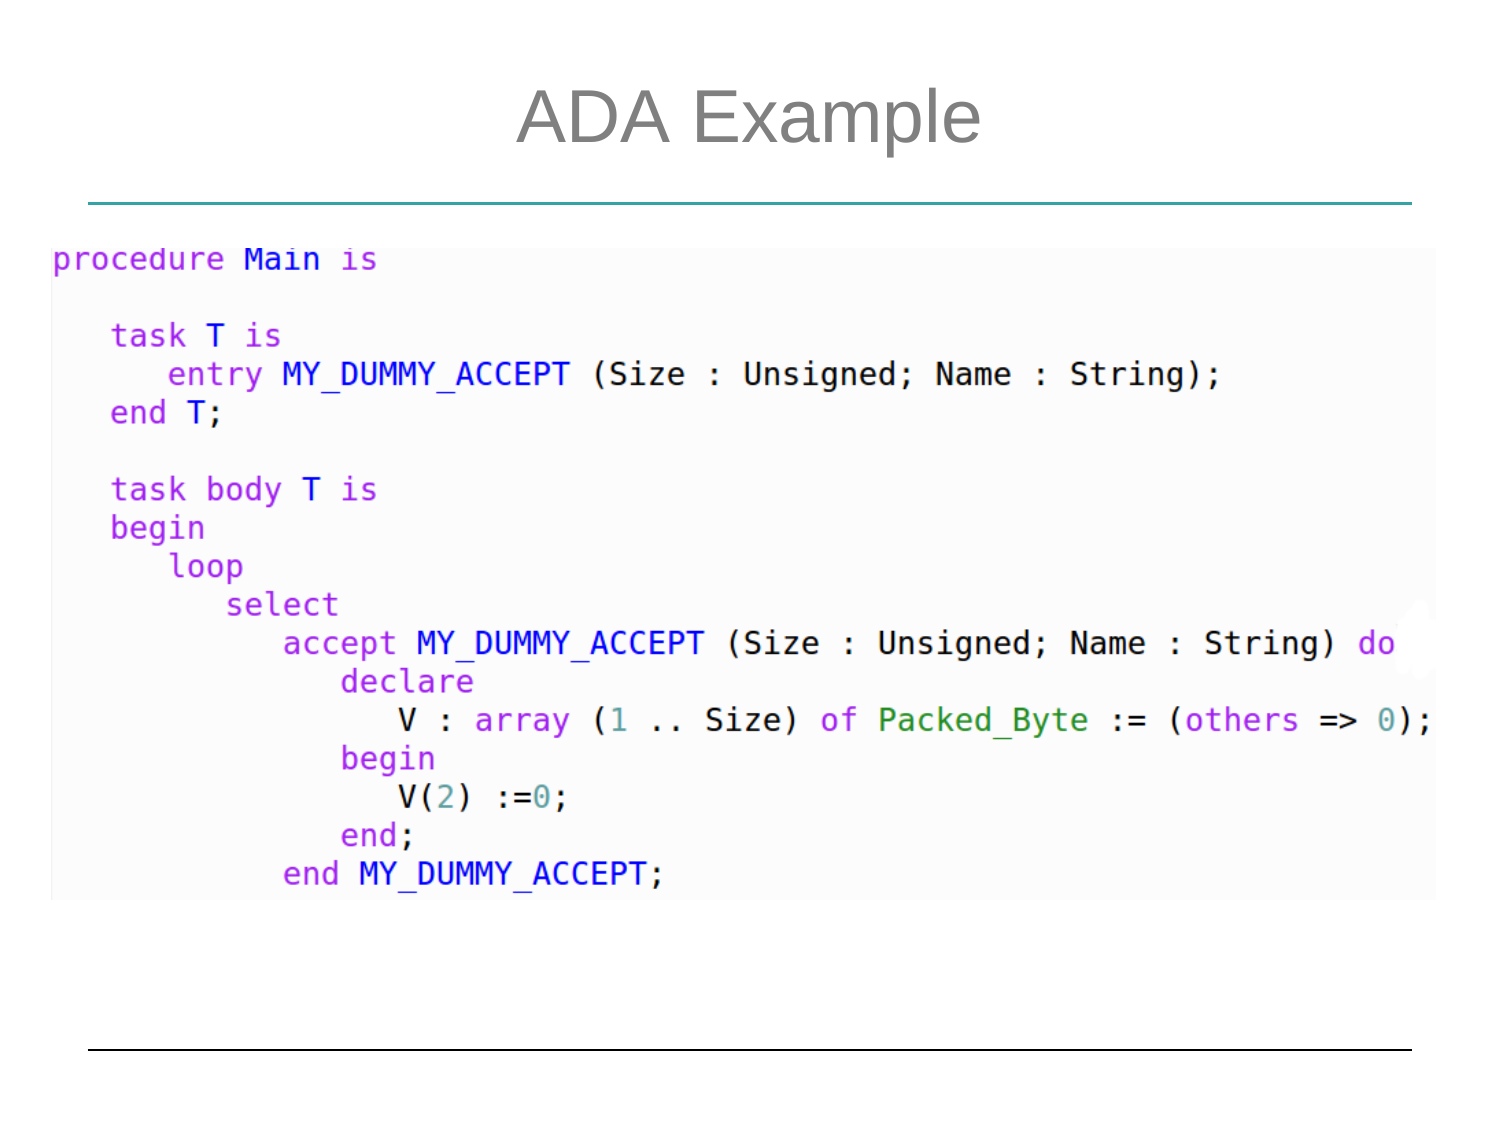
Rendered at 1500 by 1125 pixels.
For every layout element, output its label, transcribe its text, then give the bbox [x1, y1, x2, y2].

title ADA Example [146, 29, 1354, 195]
picture [51, 248, 1436, 901]
